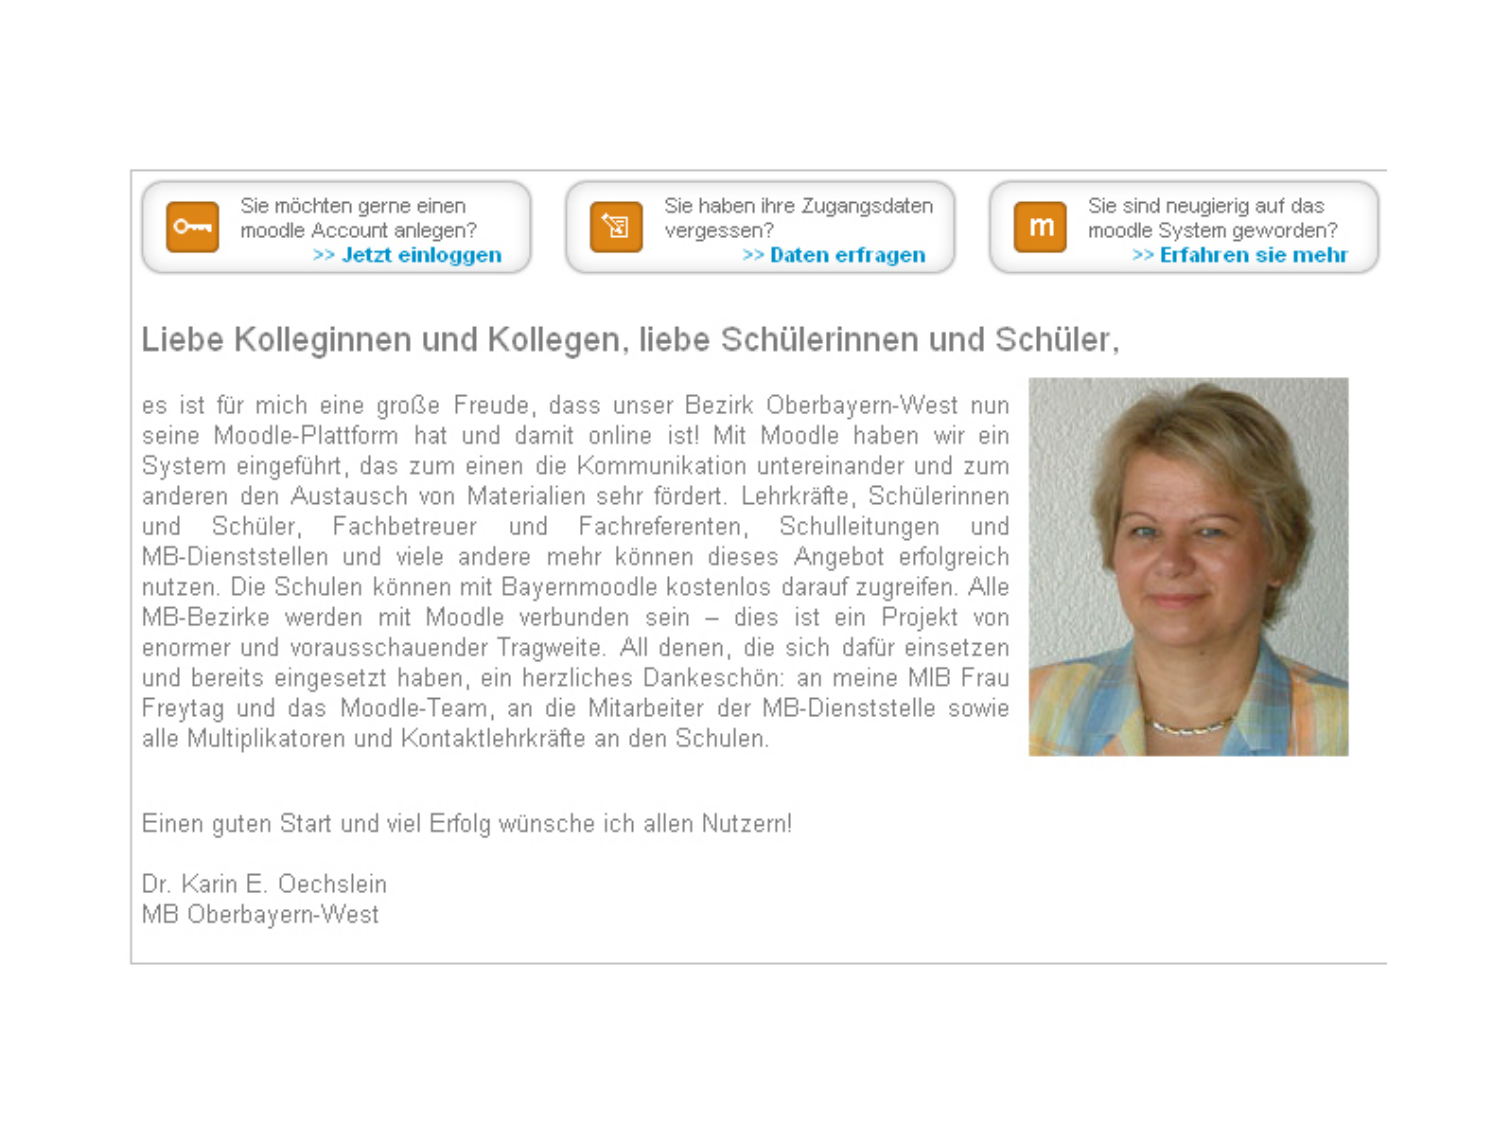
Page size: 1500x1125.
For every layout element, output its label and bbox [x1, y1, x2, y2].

picture [123, 149, 1387, 982]
